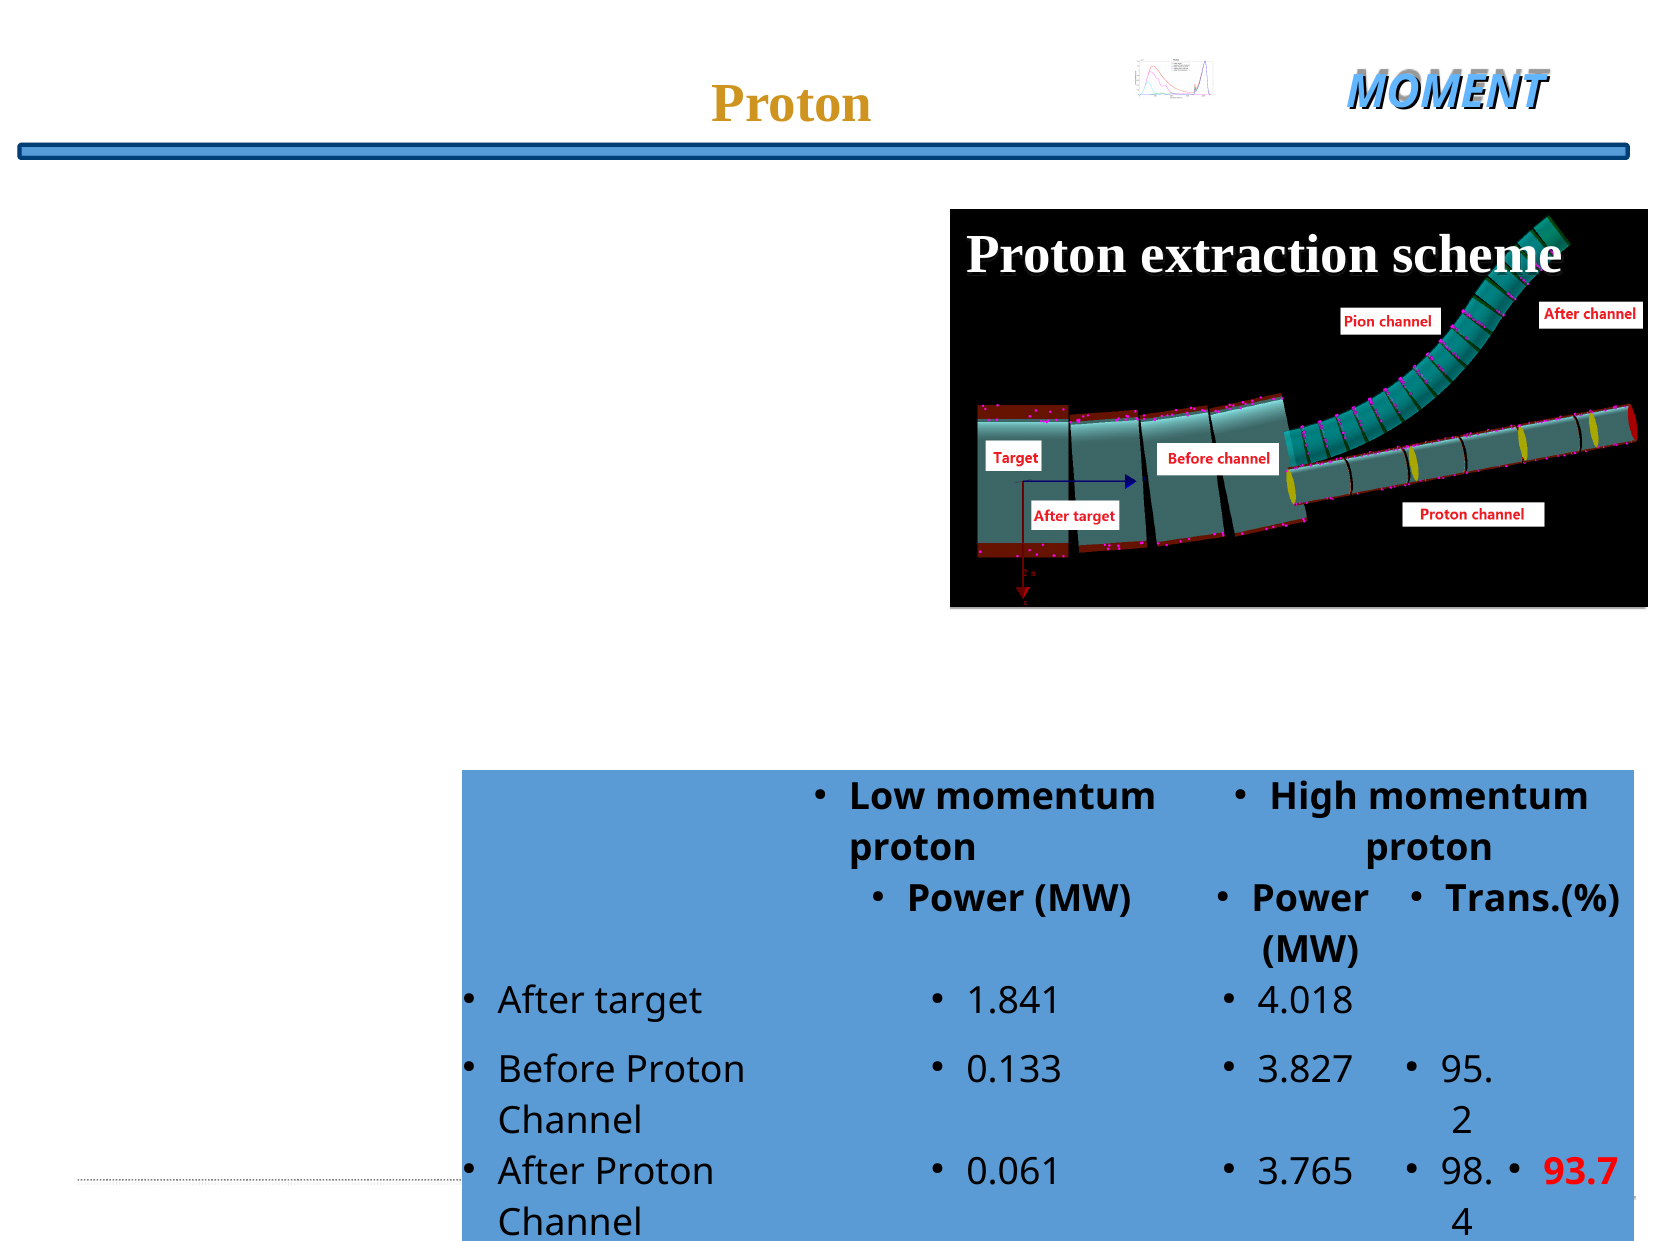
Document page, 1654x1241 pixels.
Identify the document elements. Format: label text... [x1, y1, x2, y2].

table_cell 95.2 [1396, 1042, 1502, 1144]
table_cell Power (MW) [814, 872, 1189, 974]
table_cell After Proton Channel [462, 1144, 814, 1241]
table_header High momentum proton [1189, 770, 1634, 872]
table_cell Before Proton Channel [462, 1042, 814, 1144]
table_cell [1396, 974, 1502, 1042]
table_cell Power (MW) [1189, 872, 1396, 974]
table_header [462, 770, 814, 872]
table_cell 93.7 [1502, 1144, 1634, 1241]
table_cell 0.133 [814, 1042, 1189, 1144]
table_cell [1502, 1042, 1634, 1144]
table_cell 3.827 [1189, 1042, 1396, 1144]
list Proton [696, 58, 1329, 142]
table_cell 4.018 [1189, 974, 1396, 1042]
table_cell [462, 872, 814, 974]
table_cell After target [462, 974, 814, 1042]
text_box Proton extraction scheme [951, 210, 1587, 293]
table_cell 1.841 [814, 974, 1189, 1042]
table_cell [1502, 974, 1634, 1042]
table_header Low momentum proton [814, 770, 1189, 872]
table_cell Trans.(%) [1396, 872, 1634, 974]
table_cell 0.061 [814, 1144, 1189, 1241]
table_cell 98.4 [1396, 1144, 1502, 1241]
picture [19, 157, 1648, 773]
table_cell 3.765 [1189, 1144, 1396, 1241]
